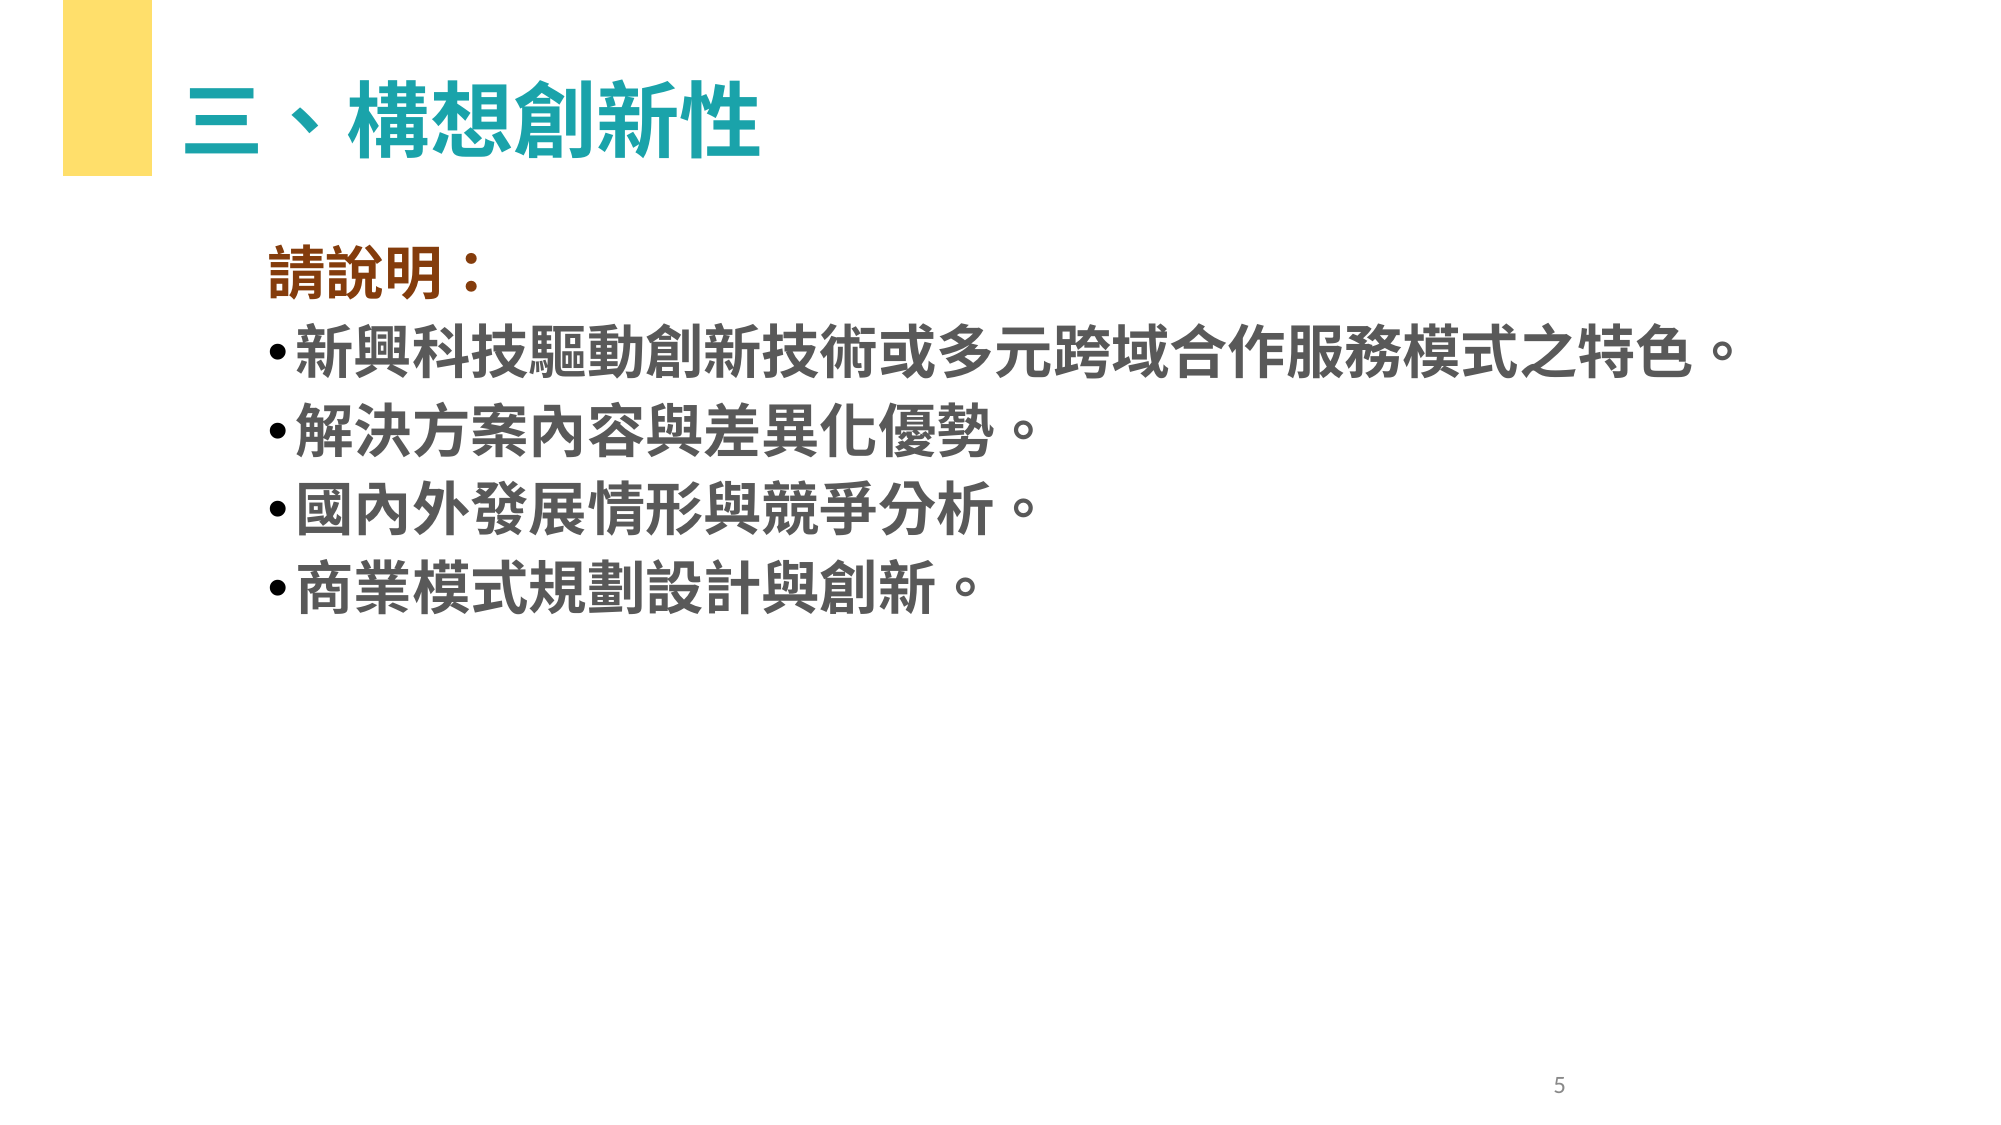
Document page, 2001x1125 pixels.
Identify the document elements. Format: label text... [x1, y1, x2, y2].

text_box 5 [1538, 1053, 1989, 1114]
text_box 請說明： 新興科技驅動創新技術或多元跨域合作服務模式之特色。 解決方案內容與差異化優勢。 國內外發展情形與競爭分析。 商業模式規劃設計與創新。 [252, 237, 1816, 676]
text_box [63, 0, 152, 176]
text_box 三、構想創新性 [165, 60, 1391, 249]
